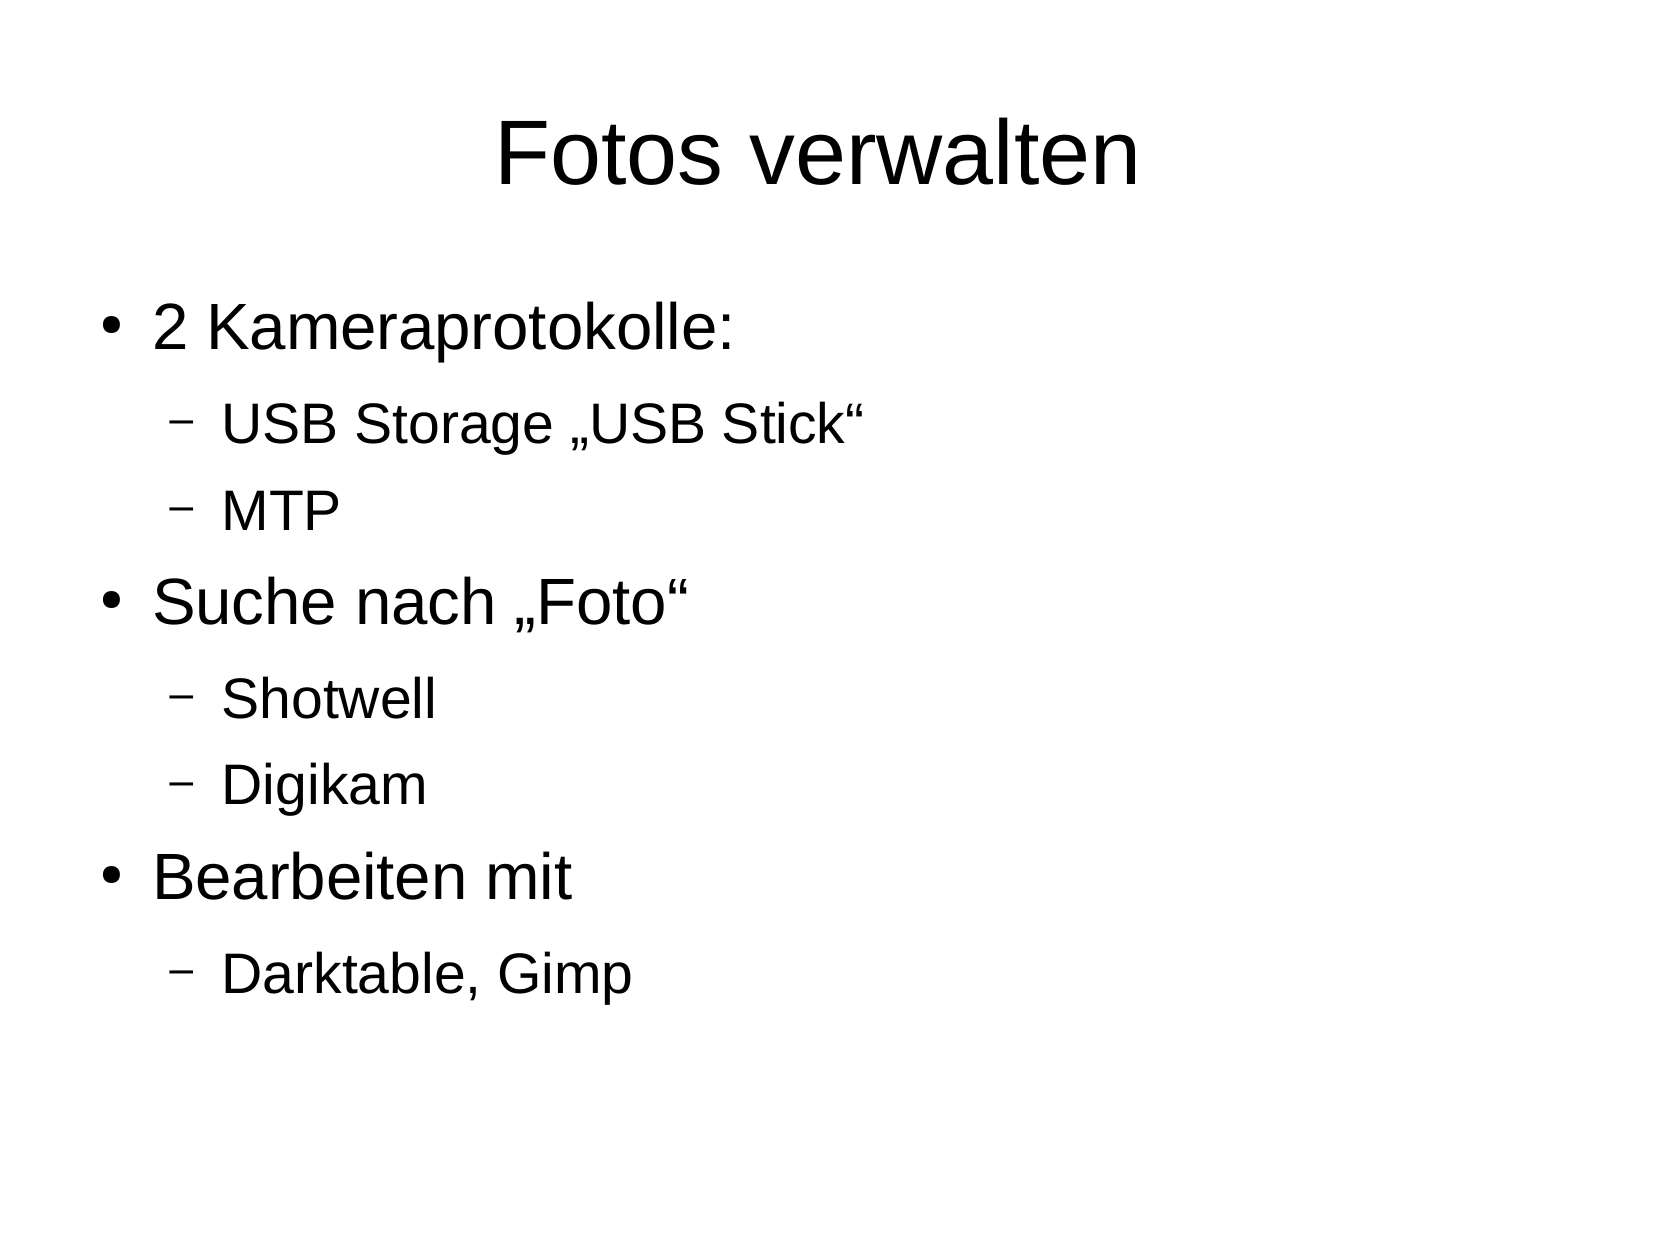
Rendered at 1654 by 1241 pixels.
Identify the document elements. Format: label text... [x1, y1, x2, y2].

title Fotos verwalten [82, 49, 1571, 257]
list 2 Kameraprotokolle: USB Storage „USB Stick“ MTP Suche nach „Foto“ Shotwell Digikam Bearbeiten mit Darktable, Gimp [82, 290, 1571, 1010]
